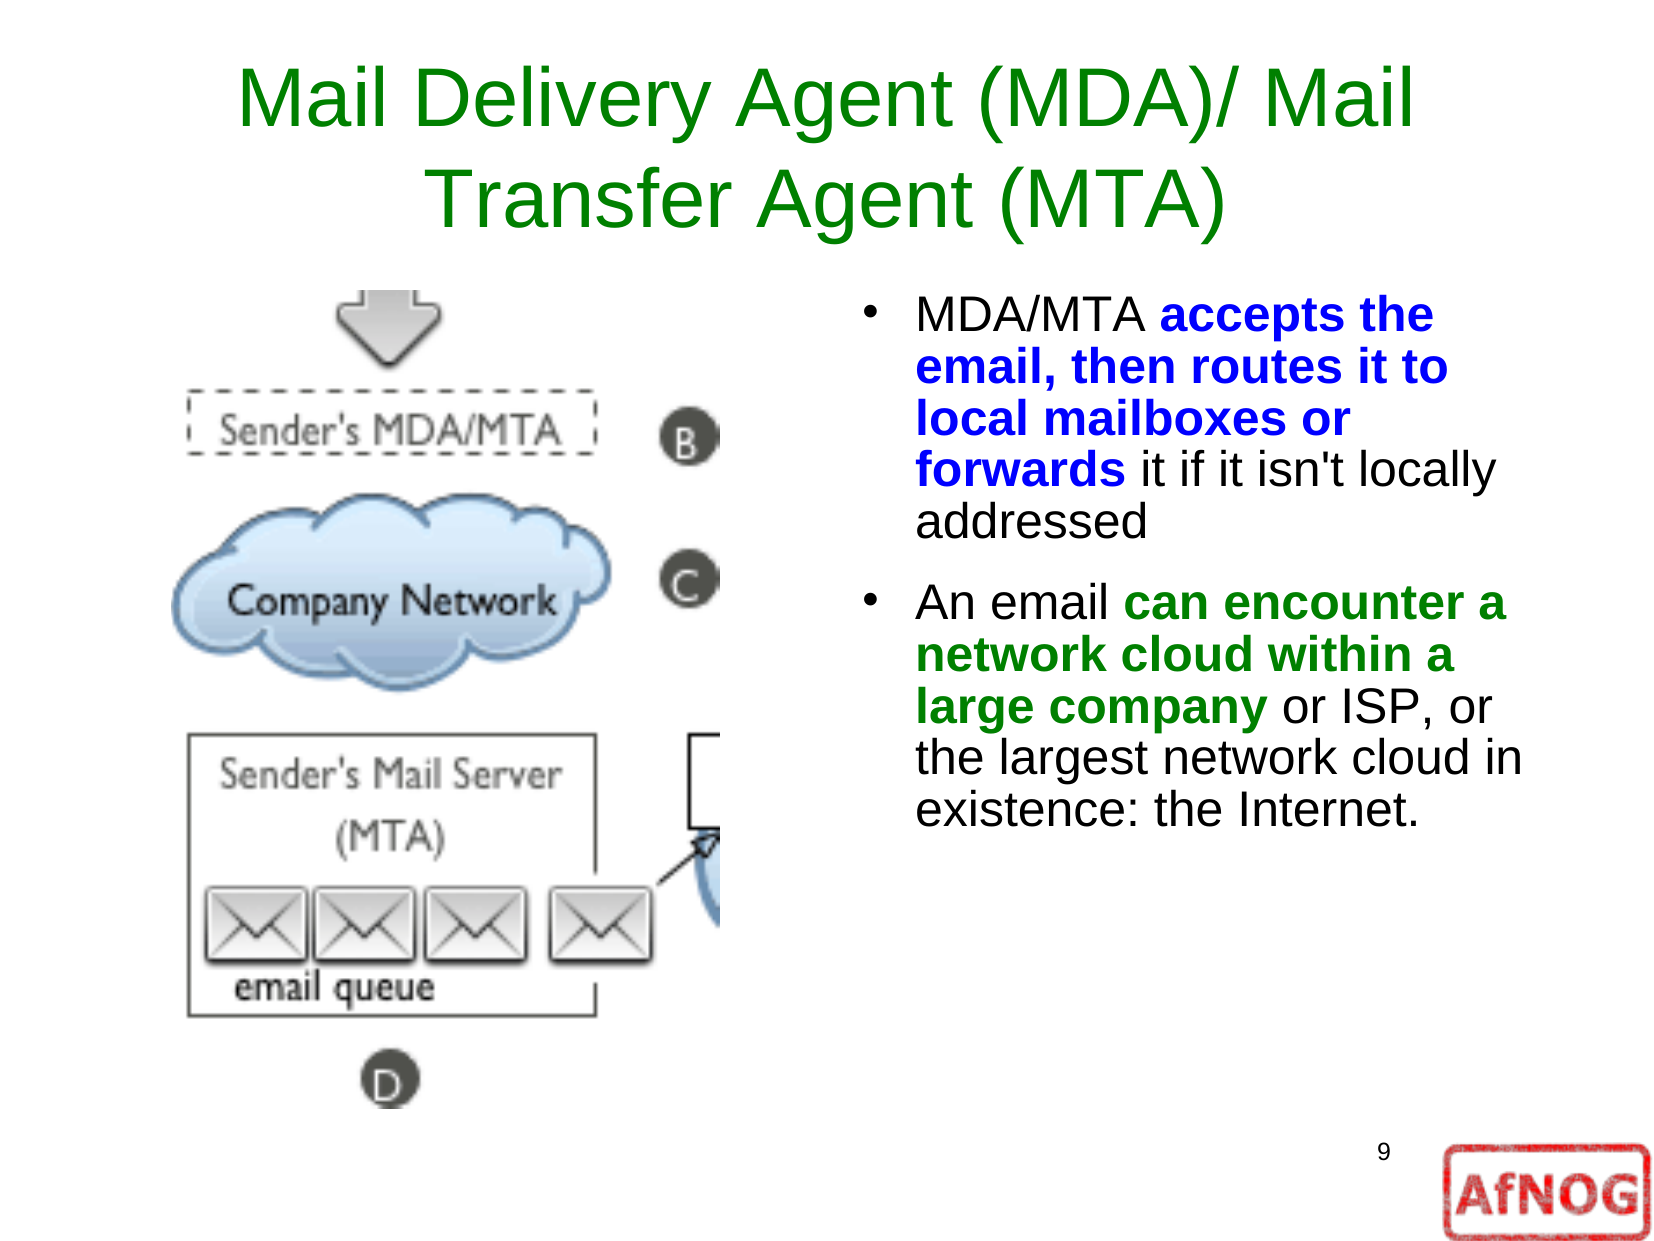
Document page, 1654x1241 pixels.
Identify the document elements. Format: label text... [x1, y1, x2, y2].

picture [171, 290, 720, 1109]
title Mail Delivery Agent (MDA)/ Mail Transfer Agent (MTA)‏ [82, 15, 1571, 291]
picture [1572, 1141, 1654, 1241]
list MDA/MTA accepts the email, then routes it to local mailboxes or forwards it if it isn't locally addressed An email can encounter a network cloud within a large company or ISP, or the largest network cloud in existence: the Internet. [845, 290, 1572, 1241]
